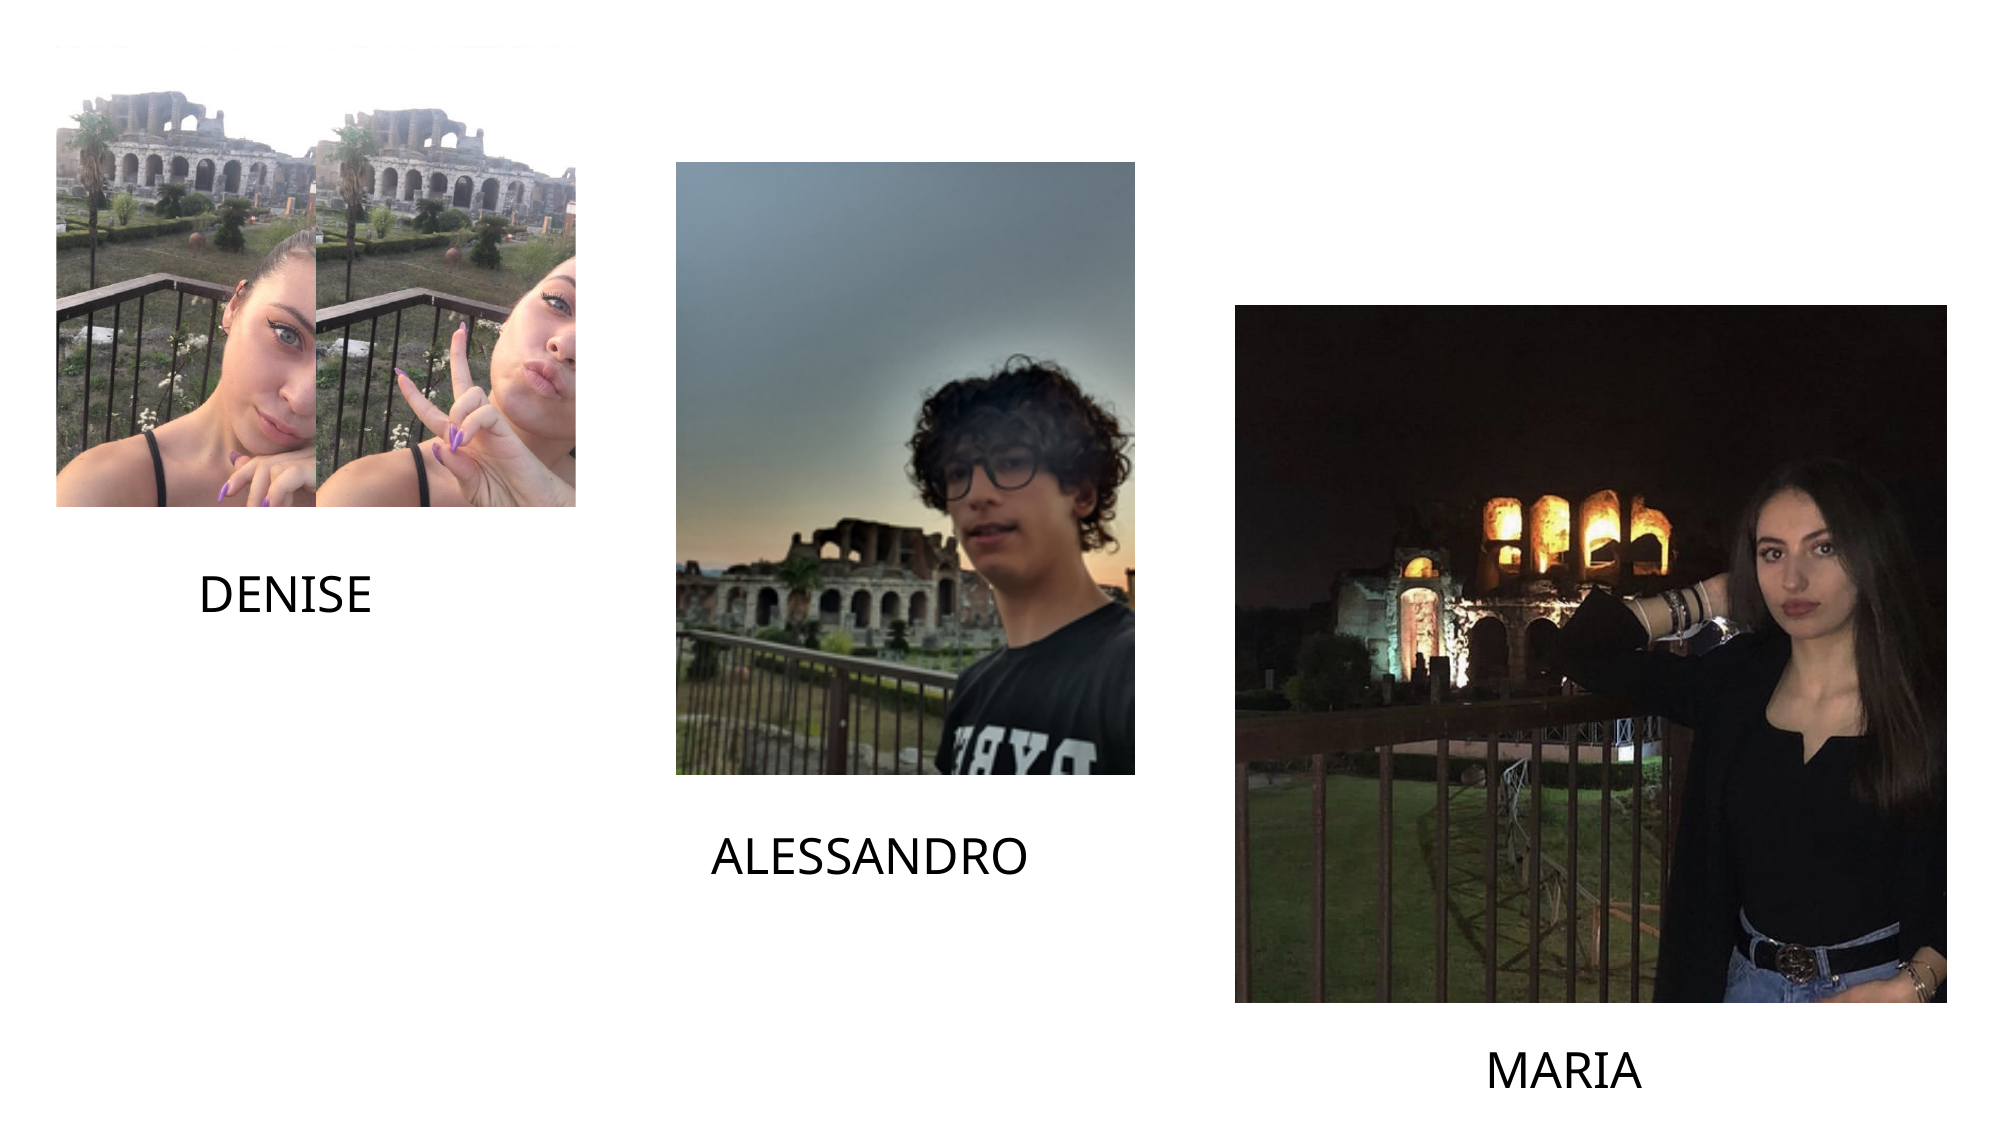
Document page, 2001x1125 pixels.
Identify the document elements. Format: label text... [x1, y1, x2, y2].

text_box DENISE [183, 555, 449, 631]
text_box ALESSANDRO [697, 816, 1115, 892]
picture [56, 46, 576, 507]
text_box MARIA [1470, 1031, 1713, 1107]
picture [1235, 305, 1947, 1004]
picture [676, 162, 1135, 775]
